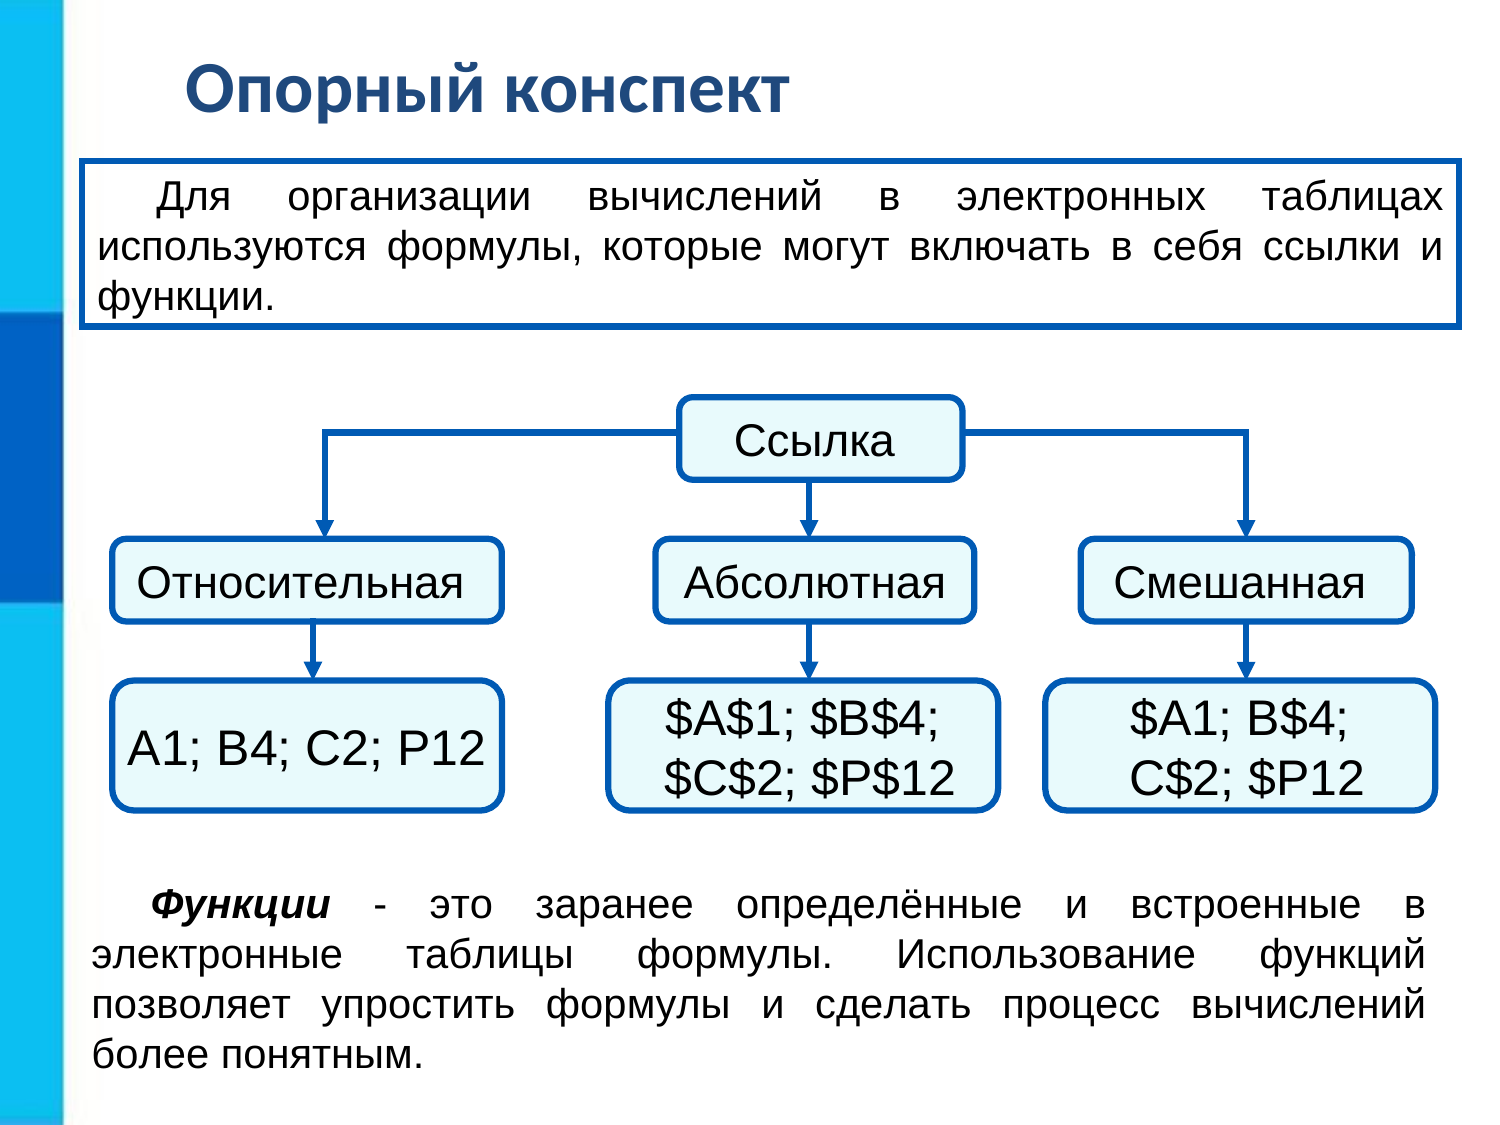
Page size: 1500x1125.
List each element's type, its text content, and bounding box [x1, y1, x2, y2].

text_box Функции - это заранее определённые и встроенные в электронные таблицы формулы. Использование функций позволяет упростить формулы и сделать процесс вычислений более понятным. [76, 869, 1442, 1086]
text_box Смешанная [1080, 538, 1412, 622]
text_box $А$1; $В$4; $С$2; $Р$12 [608, 680, 999, 811]
picture [0, 0, 1500, 1125]
text_box Опорный конспект [171, 30, 1425, 135]
text_box Ссылка [679, 397, 963, 480]
text_box Для организации вычислений в электронных таблицах используются формулы, которые могут включать в себя ссылки и функции. [82, 160, 1459, 327]
text_box $А1; В$4; С$2; $Р12 [1045, 680, 1436, 811]
text_box Относительная [112, 538, 502, 622]
text_box А1; В4; С2; Р12 [112, 680, 503, 811]
text_box Абсолютная [655, 538, 975, 622]
